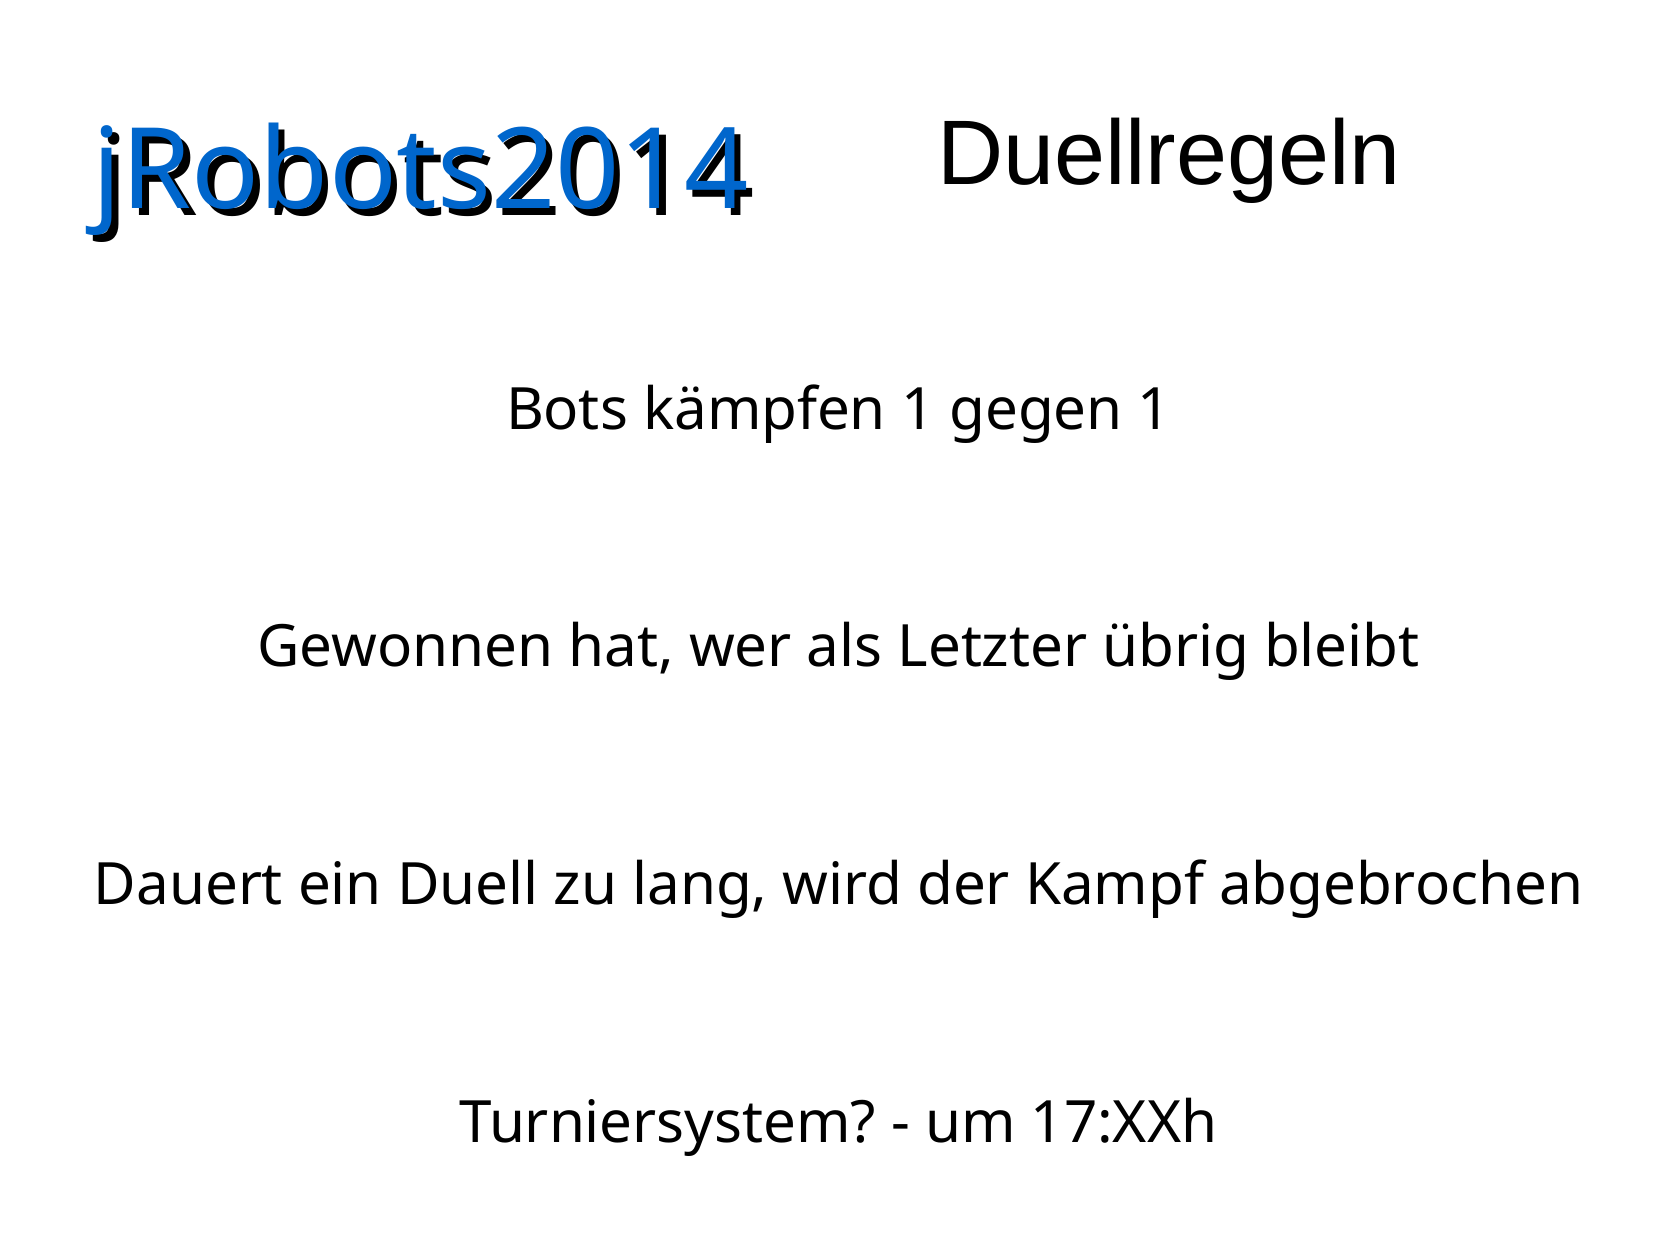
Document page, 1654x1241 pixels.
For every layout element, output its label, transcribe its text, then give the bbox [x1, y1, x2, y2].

subtitle Bots kämpfen 1 gegen 1 Gewonnen hat, wer als Letzter übrig bleibt Dauert ein Duell zu lang, wird der Kampf abgebrochen Turniersystem? - um 17:XXh [82, 265, 1595, 1182]
title Duellregeln [767, 49, 1571, 257]
